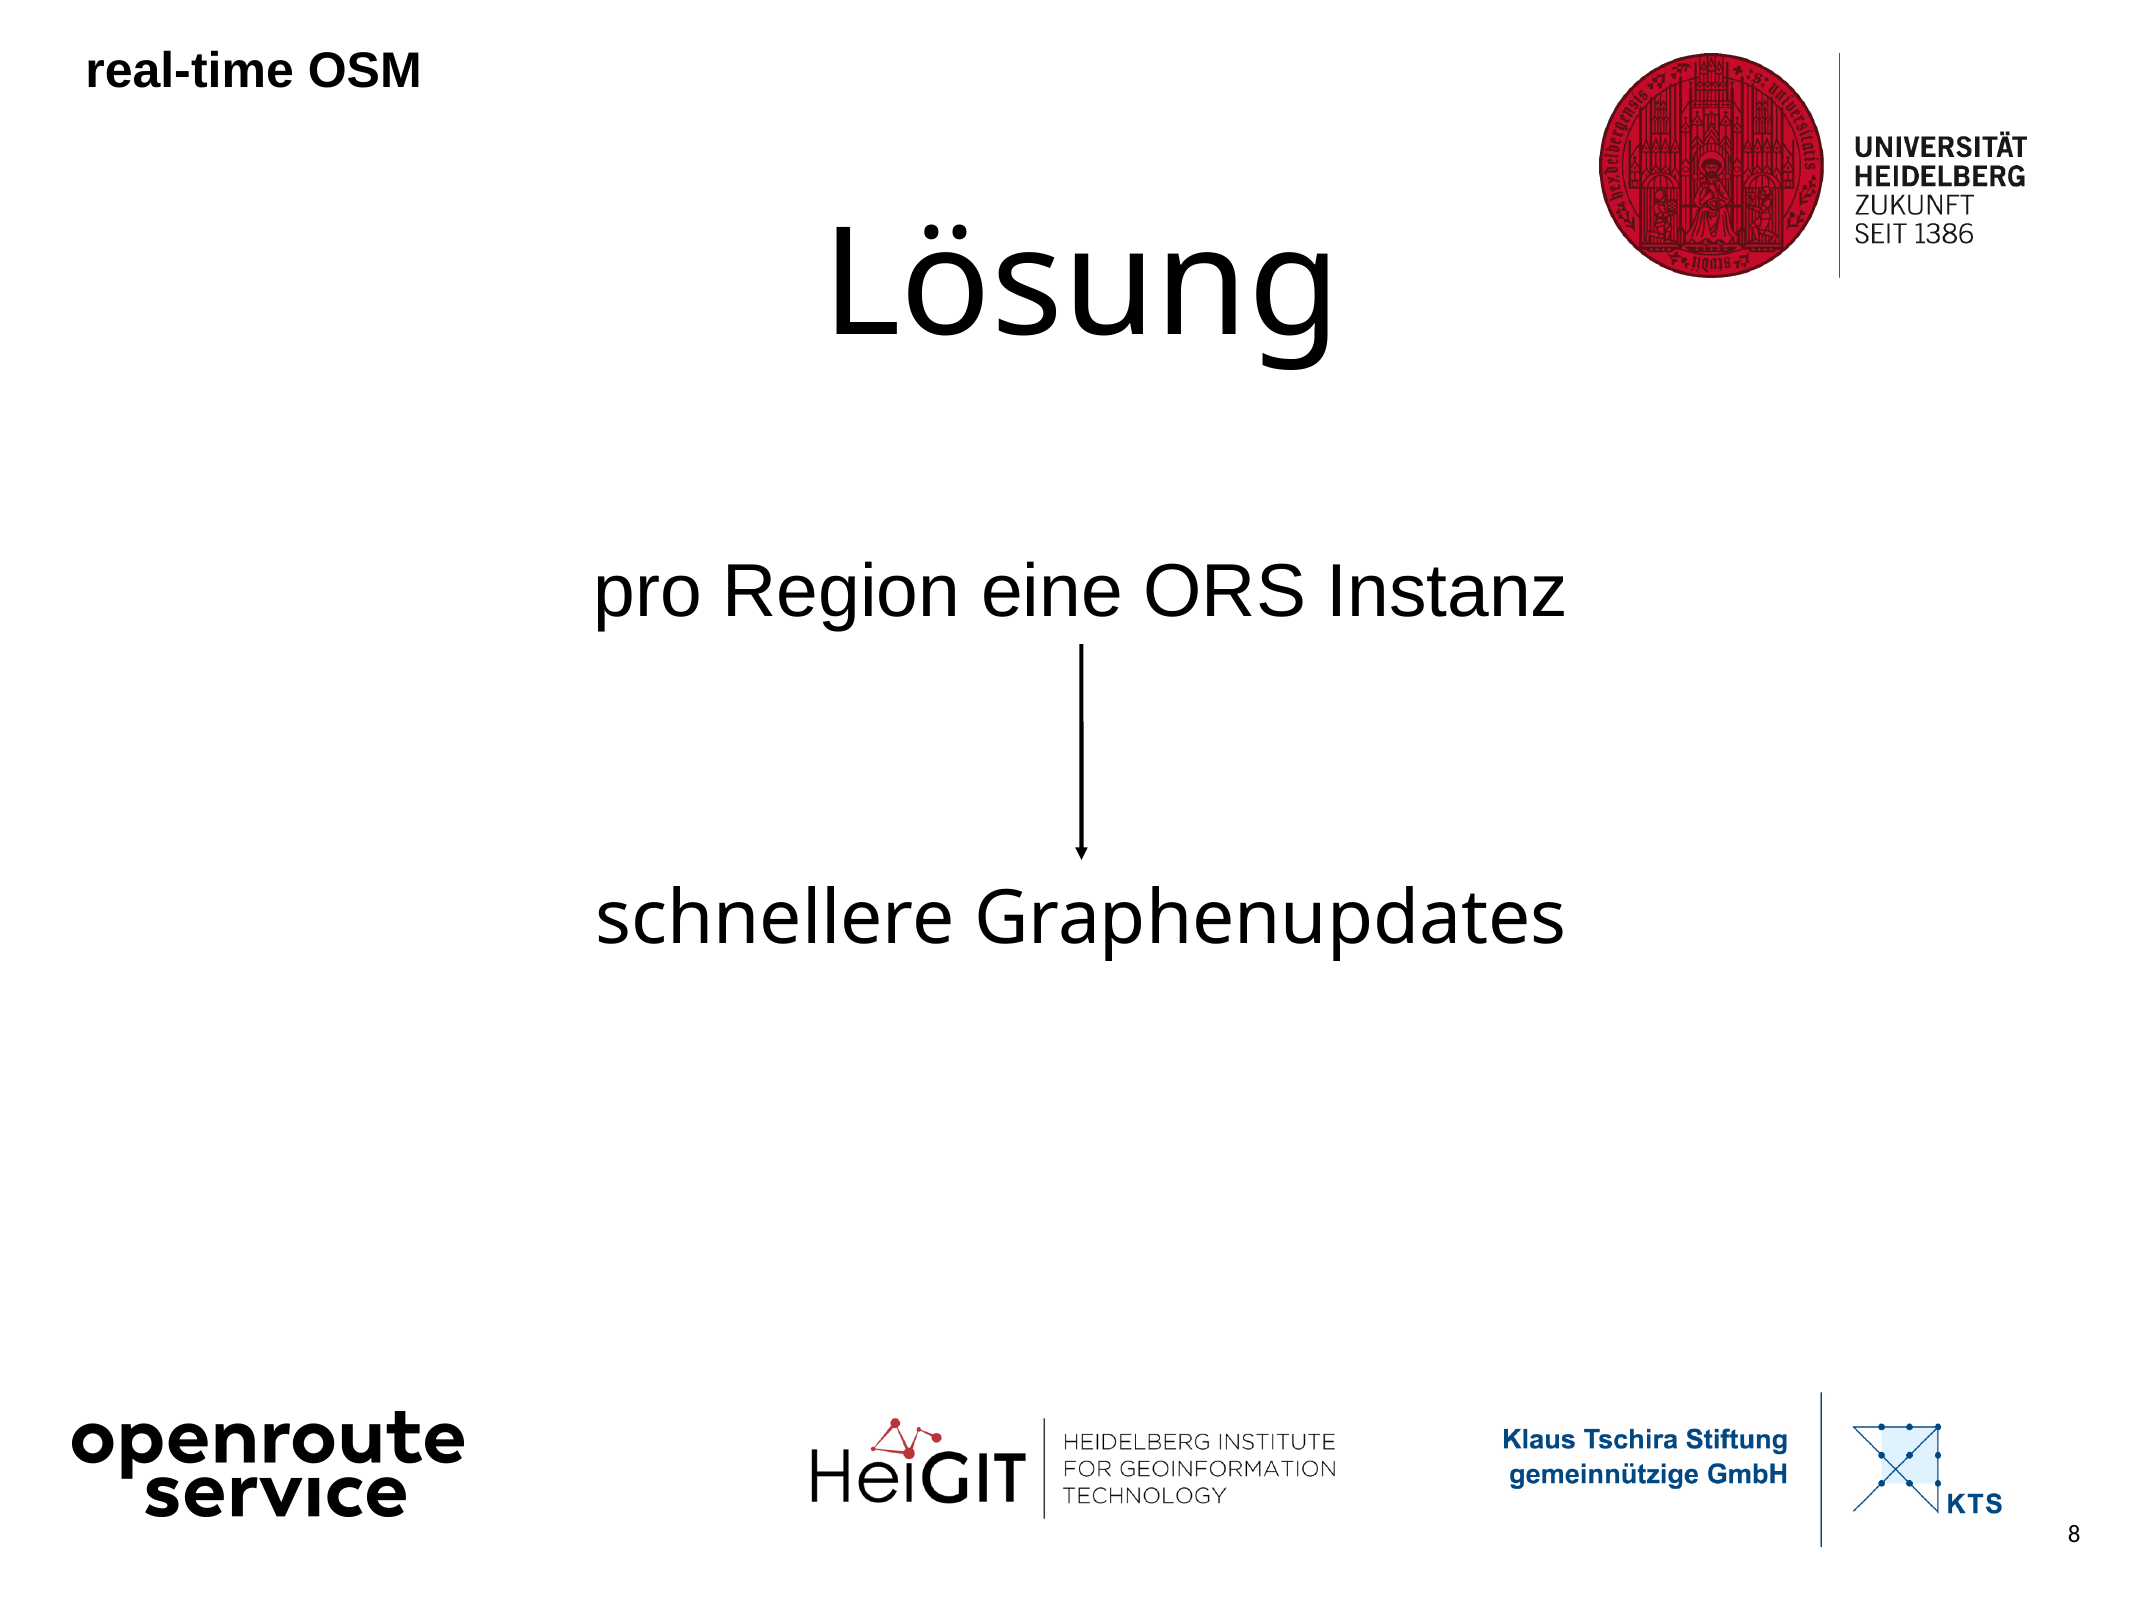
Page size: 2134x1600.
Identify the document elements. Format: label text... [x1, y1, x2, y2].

text_box schnellere Graphenupdates [587, 860, 1576, 968]
picture [1474, 1330, 2034, 1597]
picture [1599, 53, 2027, 278]
text_box pro Region eine ORS Instanz [582, 530, 1581, 644]
picture [797, 1395, 1349, 1533]
text_box Lösung [813, 176, 1350, 373]
text_box real-time OSM [74, 26, 434, 109]
picture [72, 1411, 464, 1517]
